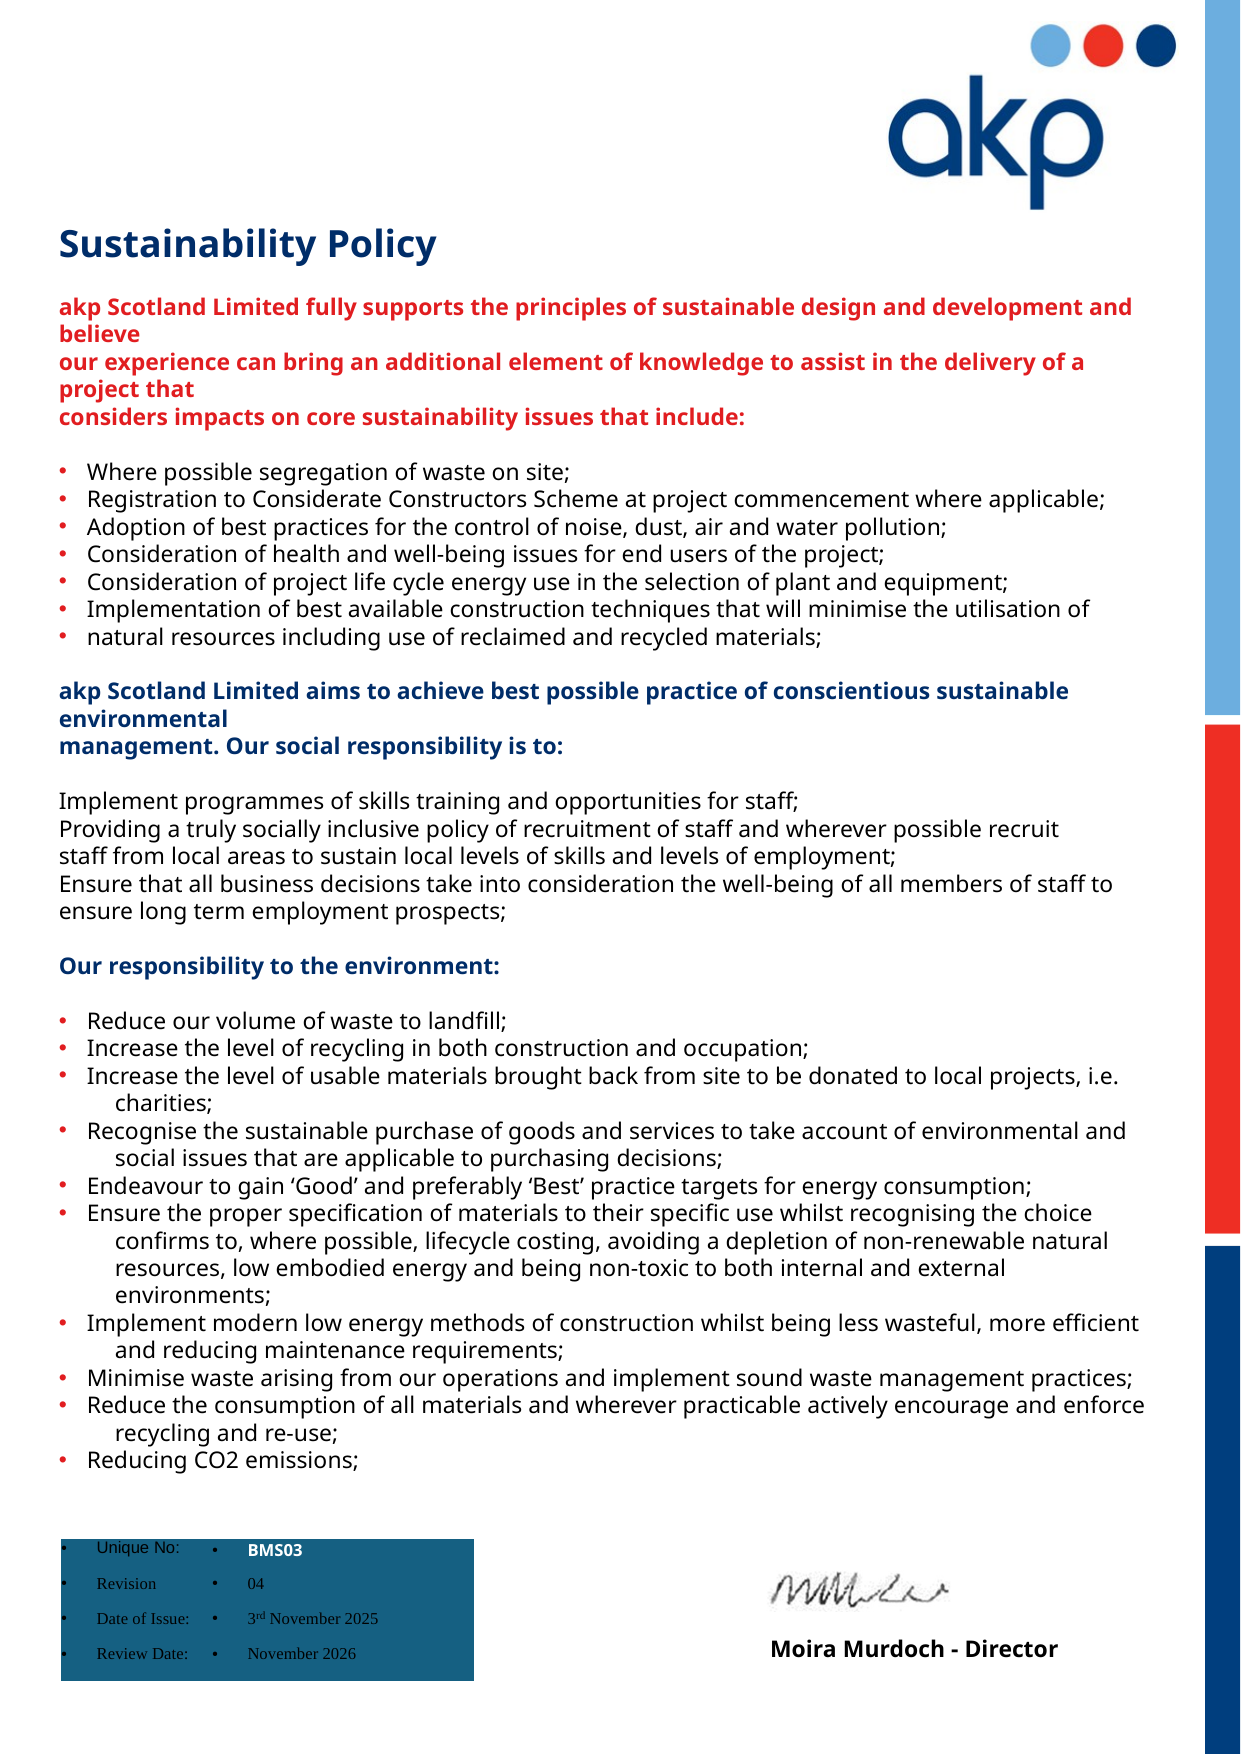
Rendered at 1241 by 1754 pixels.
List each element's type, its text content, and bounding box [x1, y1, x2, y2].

table_cell Revision [61, 1574, 212, 1610]
table_cell Review Date: [61, 1645, 212, 1681]
table_cell Date of Issue: [61, 1610, 212, 1645]
table_cell November 2026 [212, 1645, 474, 1681]
text_box Moira Murdoch - Director [755, 1627, 1144, 1671]
picture [766, 1570, 952, 1612]
text_box Sustainability Policy akp Scotland Limited fully supports the principles of sustainable design and development and believe our experience can bring an additional element of knowledge to assist in the delivery of a project that considers impacts on core sustainability issues that include: Where possible segregation of waste on site; Registration to Considerate Constructors Scheme at project commencement where applicable; Adoption of best practices for the control of noise, dust, air and water pollution; Consideration of health and well-being issues for end users of the project; Consideration of project life cycle energy use in the selection of plant and equipment; Implementation of best available construction techniques that will minimise the utilisation of natural resources including use of reclaimed and recycled materials; akp Scotland Limited aims to achieve best possible practice of conscientious sustainable environmental management. Our social responsibility is to: Implement programmes of skills training and opportunities for staff; Providing a truly socially inclusive policy of recruitment of staff and wherever possible recruit staff from local areas to sustain local levels of skills and levels of employment; Ensure that all business decisions take into consideration the well-being of all members of staff to ensure long term employment prospects; Our responsibility to the environment: Reduce our volume of waste to landfill; Increase the level of recycling in both construction and occupation; Increase the level of usable materials brought back from site to be donated to local projects, i.e. charities; Recognise the sustainable purchase of goods and services to take account of environmental and social issues that are applicable to purchasing decisions; Endeavour to gain ‘Good’ and preferably ‘Best’ practice targets for energy consumption; Ensure the proper specification of materials to their specific use whilst recognising the choice confirms to, where possible, lifecycle costing, avoiding a depletion of non-renewable natural resources, low embodied energy and being non-toxic to both internal and external environments; Implement modern low energy methods of construction whilst being less wasteful, more efficient and reducing maintenance requirements; Minimise waste arising from our operations and implement sound waste management practices; Reduce the consumption of all materials and wherever practicable actively encourage and enforce recycling and re-use; Reducing CO2 emissions; [43, 212, 1179, 1357]
table_header Unique No: [61, 1539, 212, 1574]
picture [1205, 0, 1241, 1754]
table_cell 3rd November 2025 [212, 1610, 474, 1645]
table_header BMS03 [212, 1539, 474, 1574]
table_cell 04 [212, 1574, 474, 1610]
picture [886, 21, 1179, 213]
